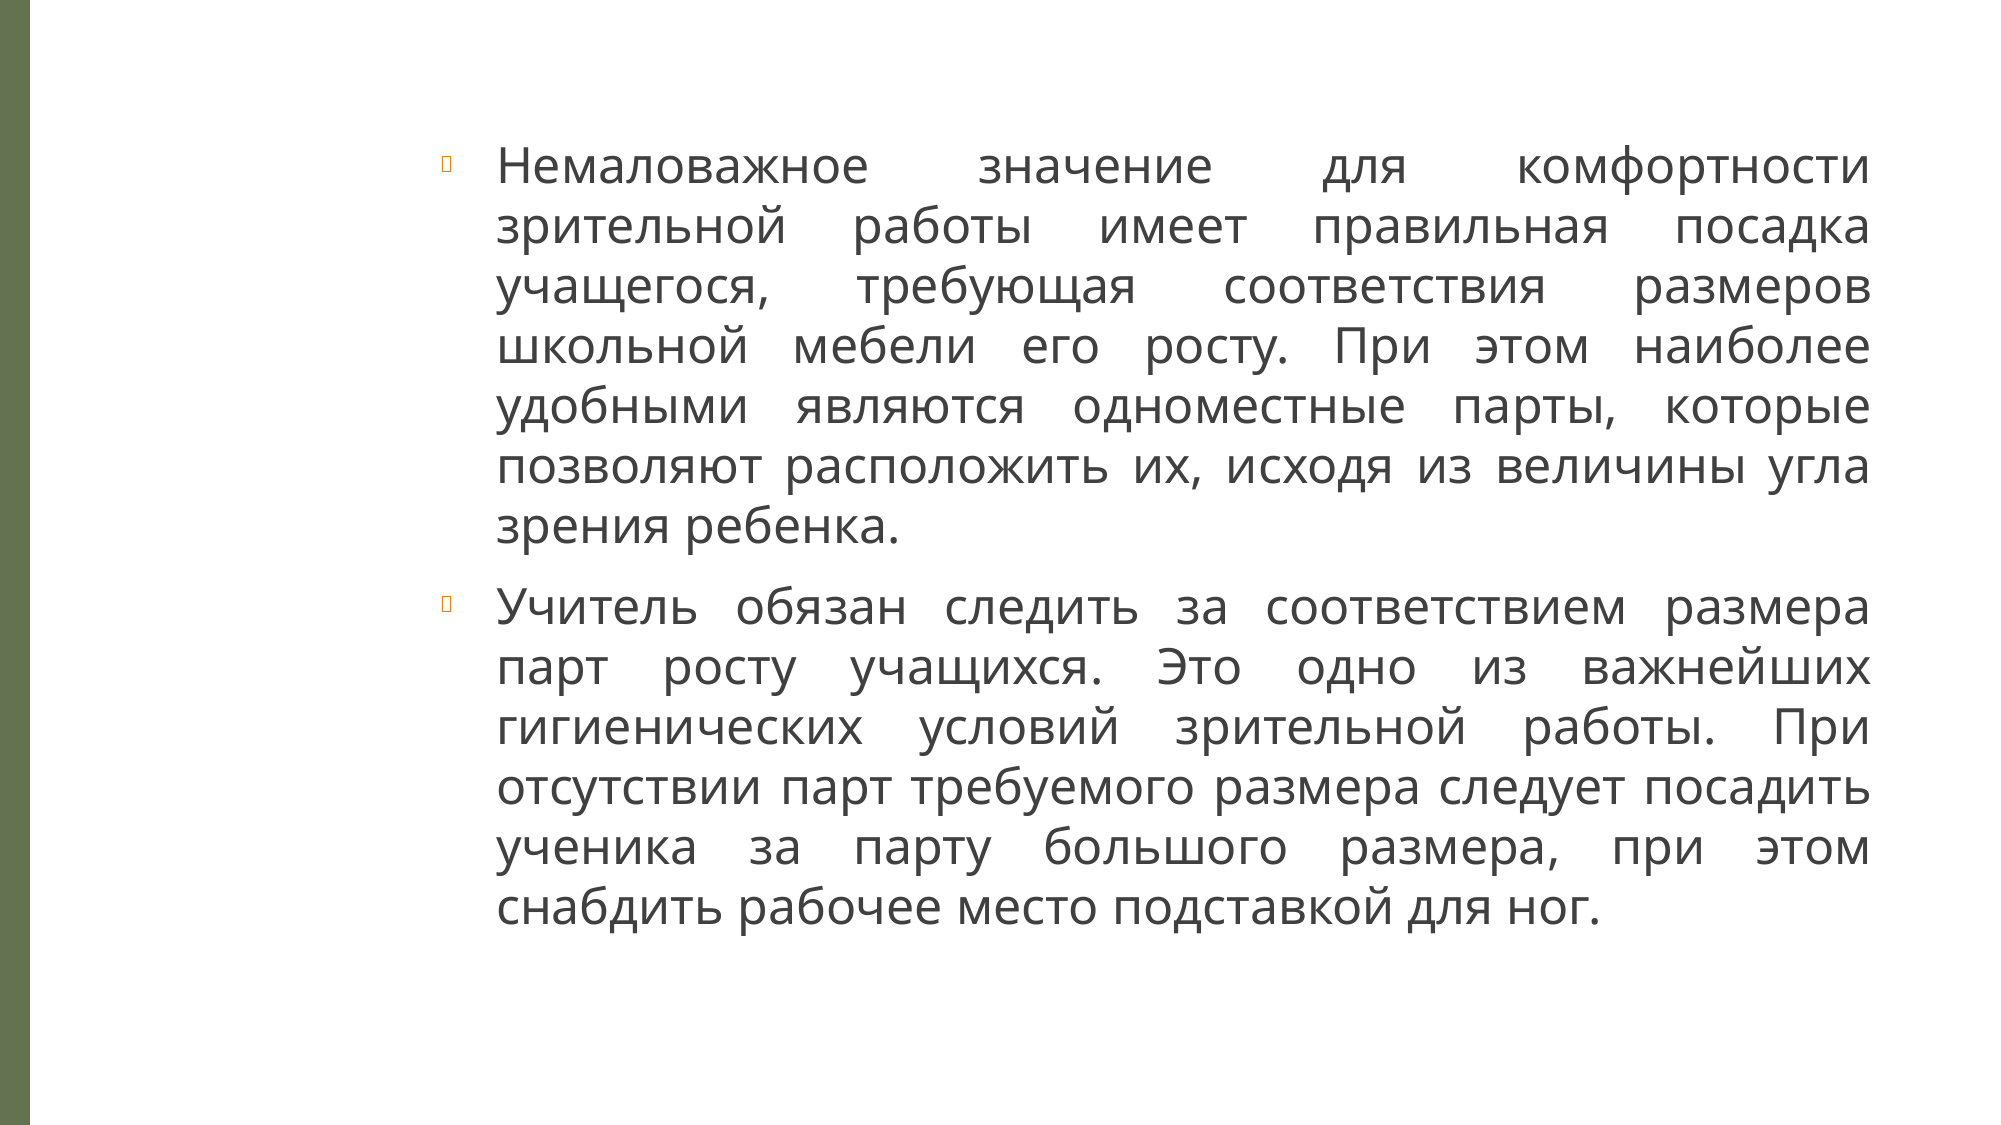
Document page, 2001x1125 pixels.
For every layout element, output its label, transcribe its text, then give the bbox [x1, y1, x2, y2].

list Немаловажное значение для комфортности зрительной работы имеет правильная посадка учащегося, требующая соответствия размеров школьной мебели его росту. При этом наиболее удобными являются одноместные парты, которые позволяют расположить их, исходя из величины угла зрения ребенка. Учитель обязан следить за соответствием размера парт росту учащихся. Это одно из важнейших гигиенических условий зрительной работы. При отсутствии парт требуемого размера следует посадить ученика за парту большого размера, при этом снабдить рабочее место подставкой для ног. [424, 118, 1888, 884]
